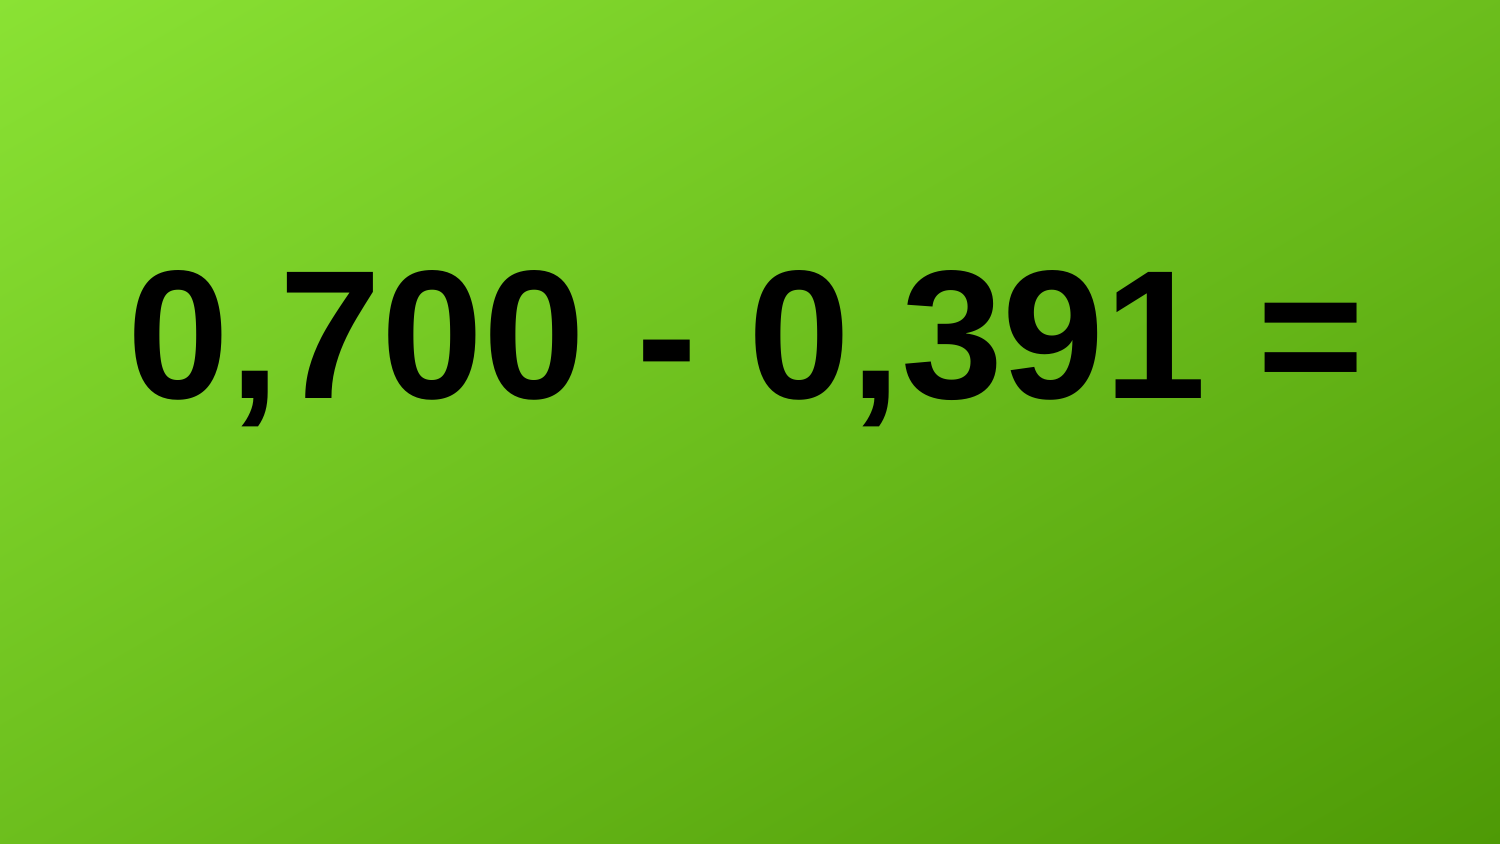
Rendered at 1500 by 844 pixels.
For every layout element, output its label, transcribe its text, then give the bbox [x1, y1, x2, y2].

text_box 0,700 - 0,391 = [112, 259, 1388, 450]
